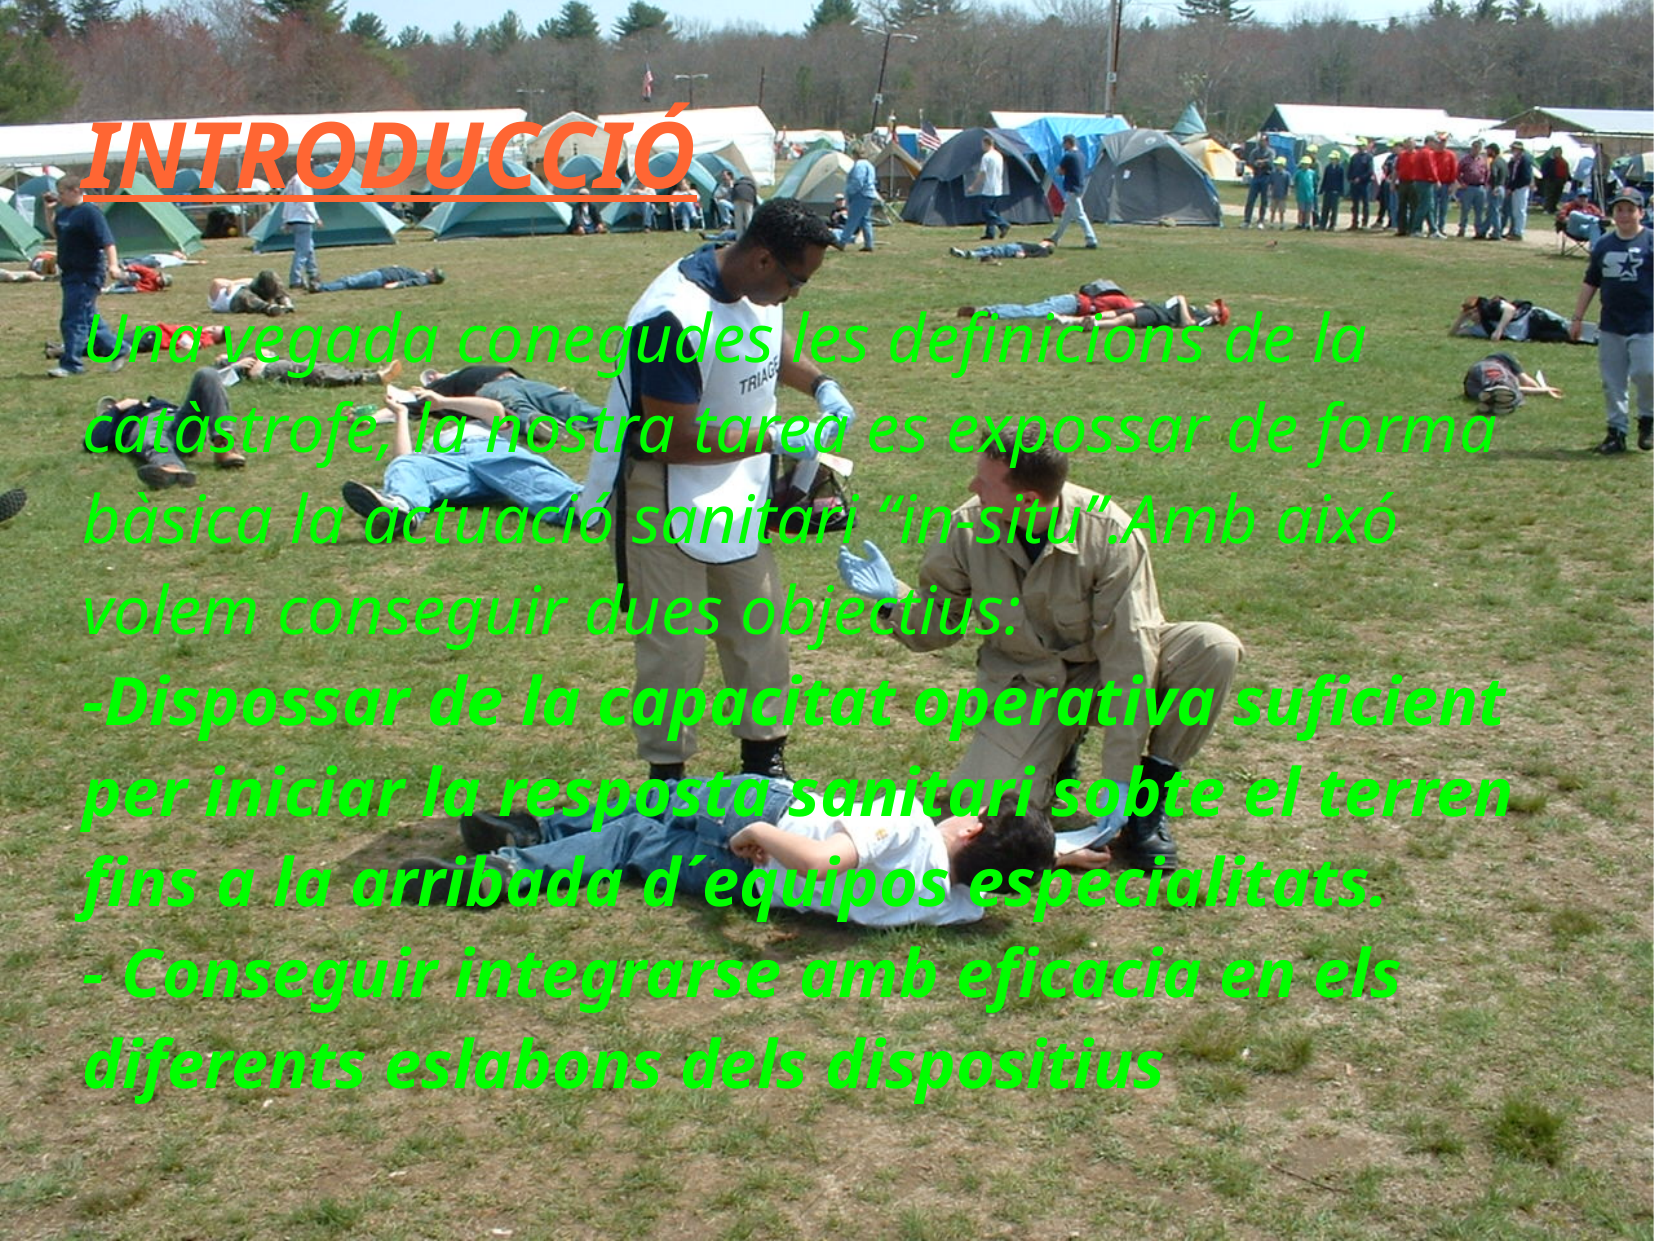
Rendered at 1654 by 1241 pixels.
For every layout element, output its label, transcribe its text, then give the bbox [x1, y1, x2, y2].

picture [0, 0, 1654, 1241]
subtitle Una vegada conegudes les definicions de la catàstrofe, la nostra tarea es expossar de forma bàsica la actuació sanitari “in-situ”.Amb aixó volem conseguir dues objectius: -Dispossar de la capacitat operativa suficient per iniciar la resposta sanitari sobte el terren fins a la arribada d´equipos especialitats. - Conseguir integrarse amb eficacia en els diferents eslabons dels dispositius [82, 234, 1571, 1165]
title INTRODUCCIÓ [82, 49, 1571, 234]
